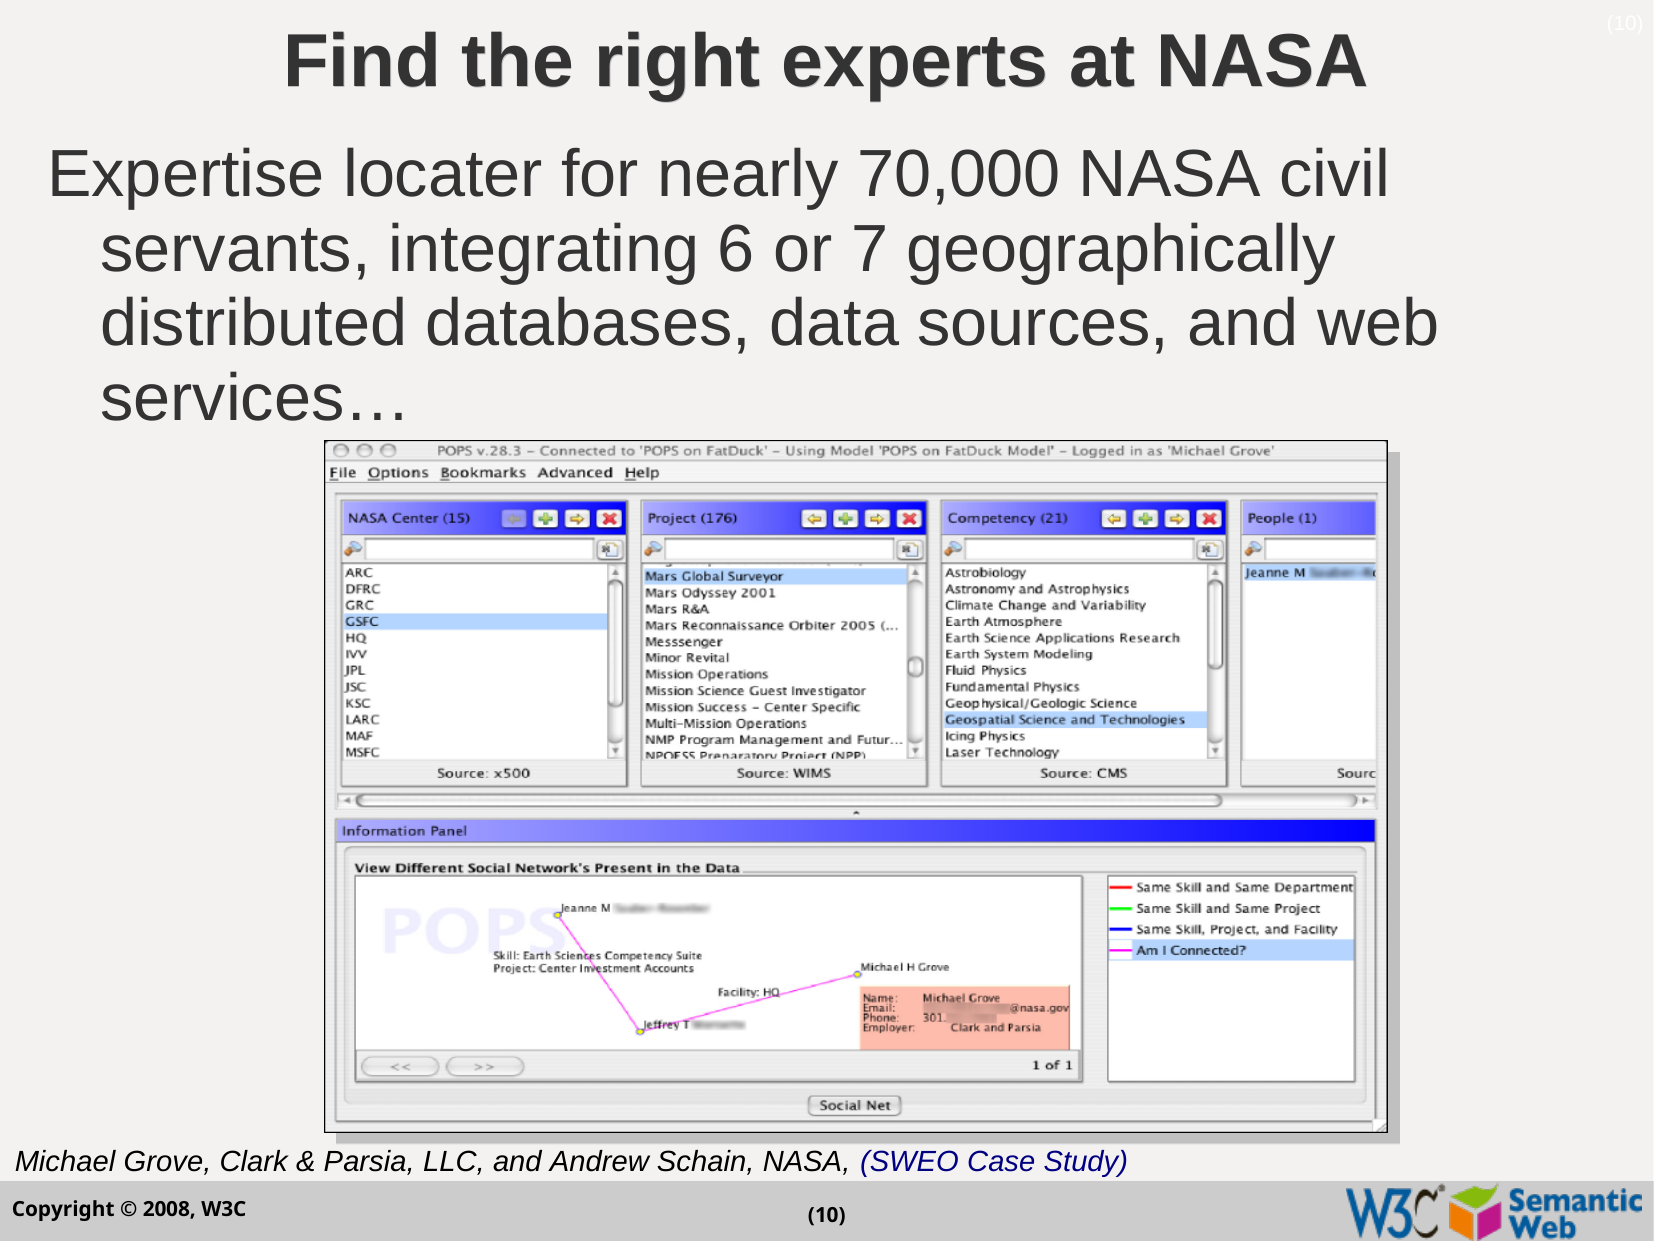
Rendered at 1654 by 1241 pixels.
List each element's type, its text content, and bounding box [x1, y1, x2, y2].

list Expertise locater for nearly 70,000 NASA civil servants, integrating 6 or 7 geographically distributed databases, data sources, and web services… [29, 135, 1624, 435]
picture [324, 440, 1388, 1133]
title Find the right experts at NASA [0, 0, 1654, 119]
picture [1346, 1181, 1642, 1241]
text_box Michael Grove, Clark & Parsia, LLC, and Andrew Schain, NASA, (SWEO Case Study) [0, 1139, 1439, 1188]
